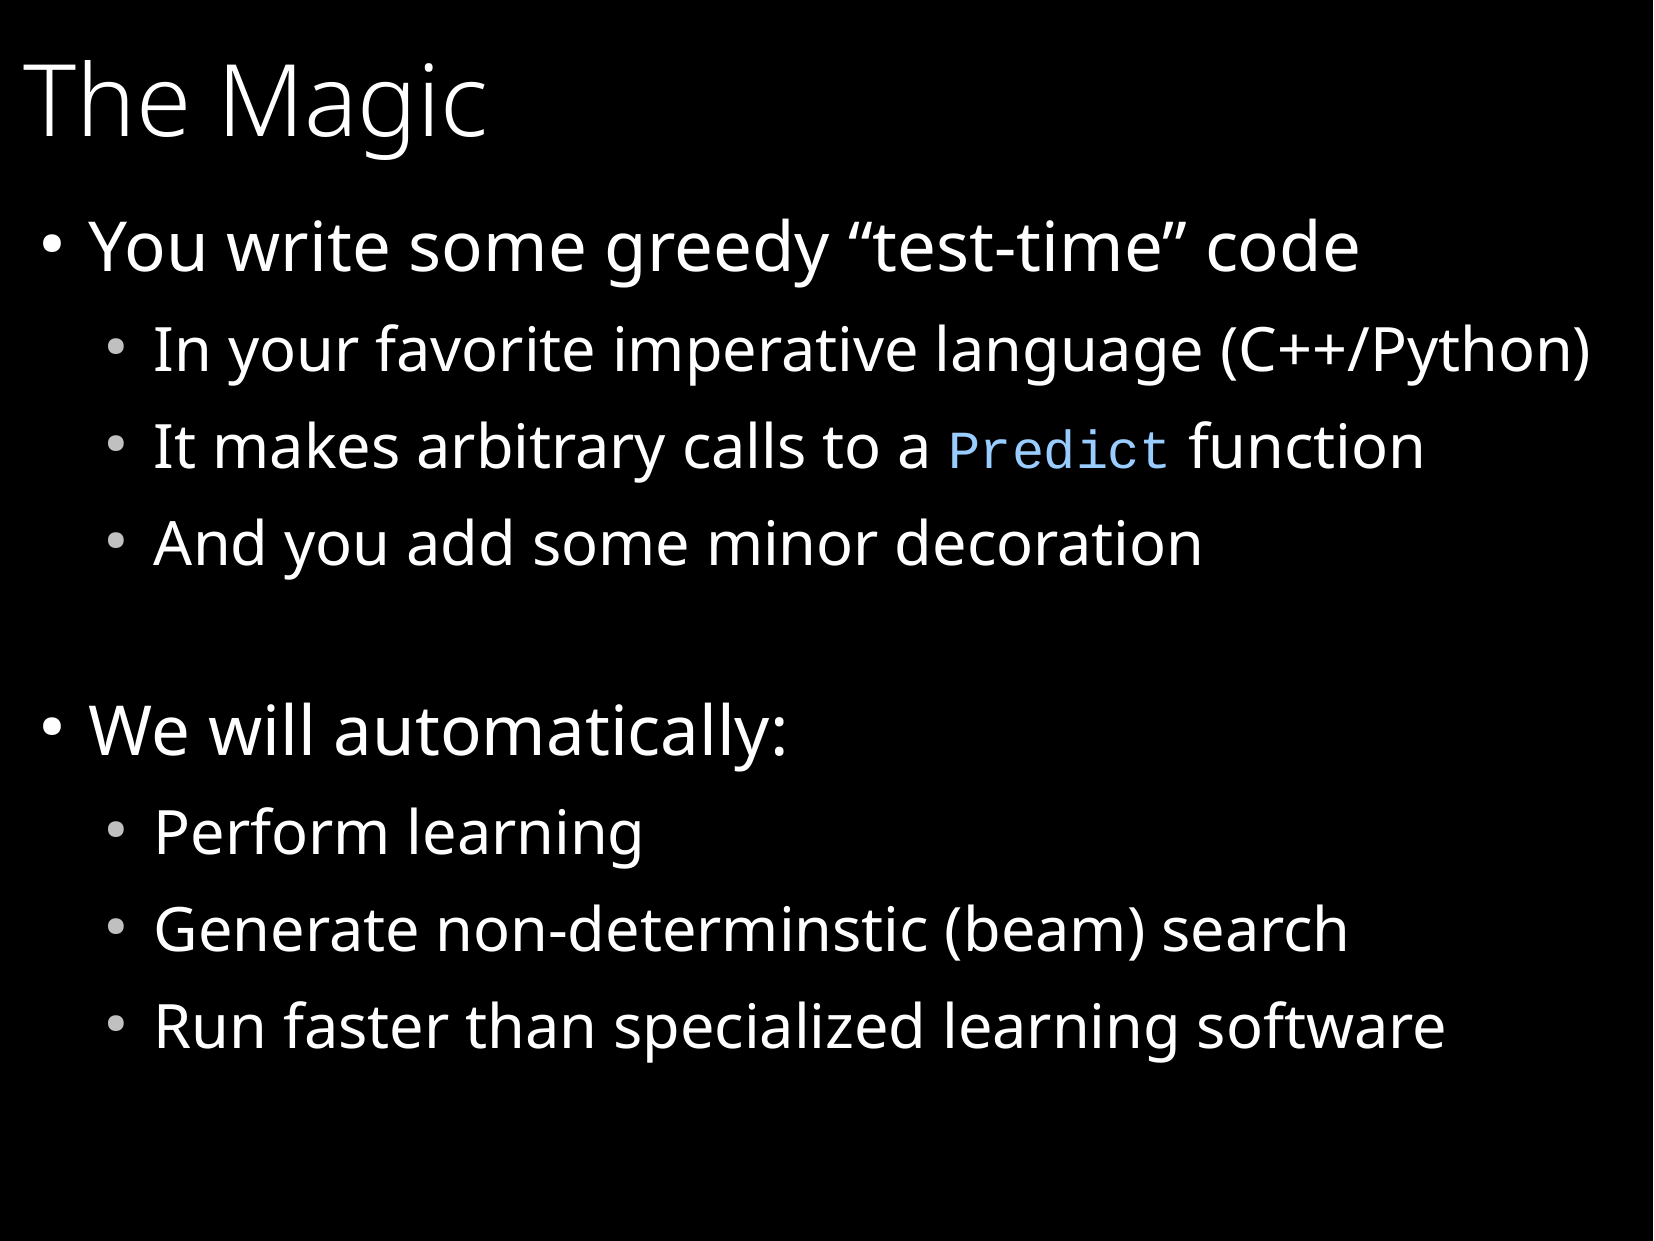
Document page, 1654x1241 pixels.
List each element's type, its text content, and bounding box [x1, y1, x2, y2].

list You write some greedy “test-time” code In your favorite imperative language (C++/Python) It makes arbitrary calls to a Predict function And you add some minor decoration We will automatically: Perform learning Generate non-determinstic (beam) search Run faster than specialized learning software [23, 198, 1630, 1136]
title The Magic [23, 25, 1630, 171]
